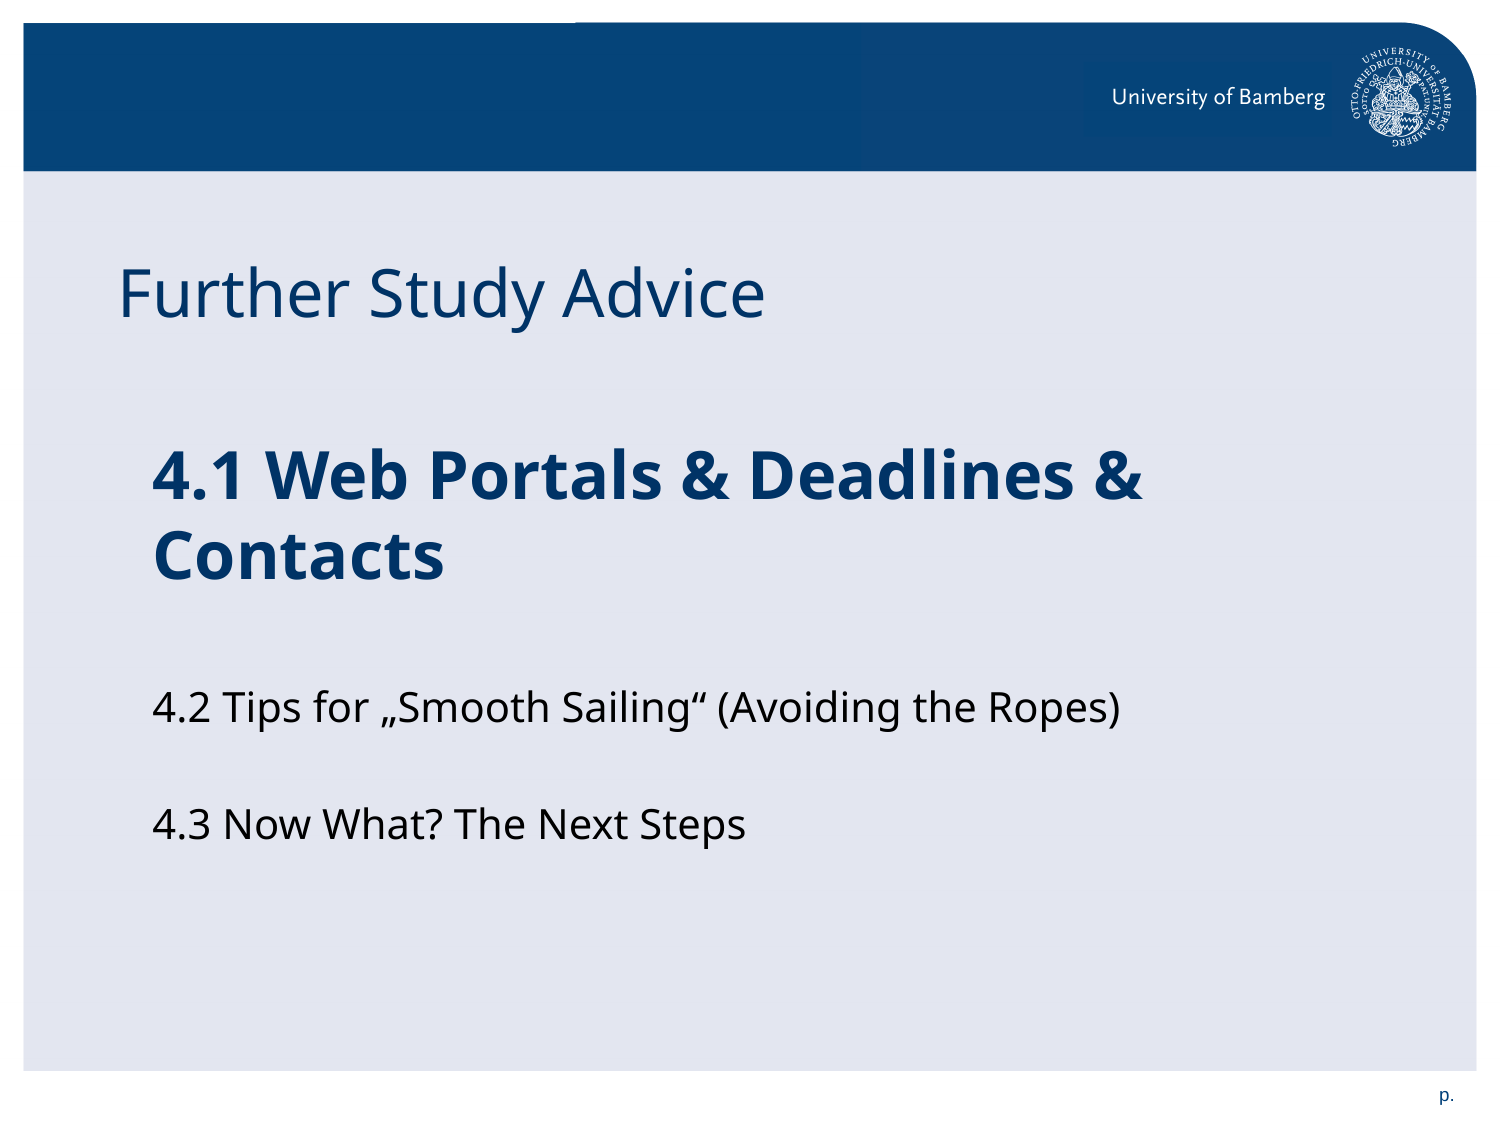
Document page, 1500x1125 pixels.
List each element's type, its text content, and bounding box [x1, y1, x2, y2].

text_box Further Study Advice [102, 243, 783, 339]
list 4.1 Web Portals & Deadlines & Contacts 4.2 Tips for „Smooth Sailing“ (Avoiding the Ropes) 4.3 Now What? The Next Steps [137, 425, 1363, 1008]
picture [0, 0, 1500, 1125]
